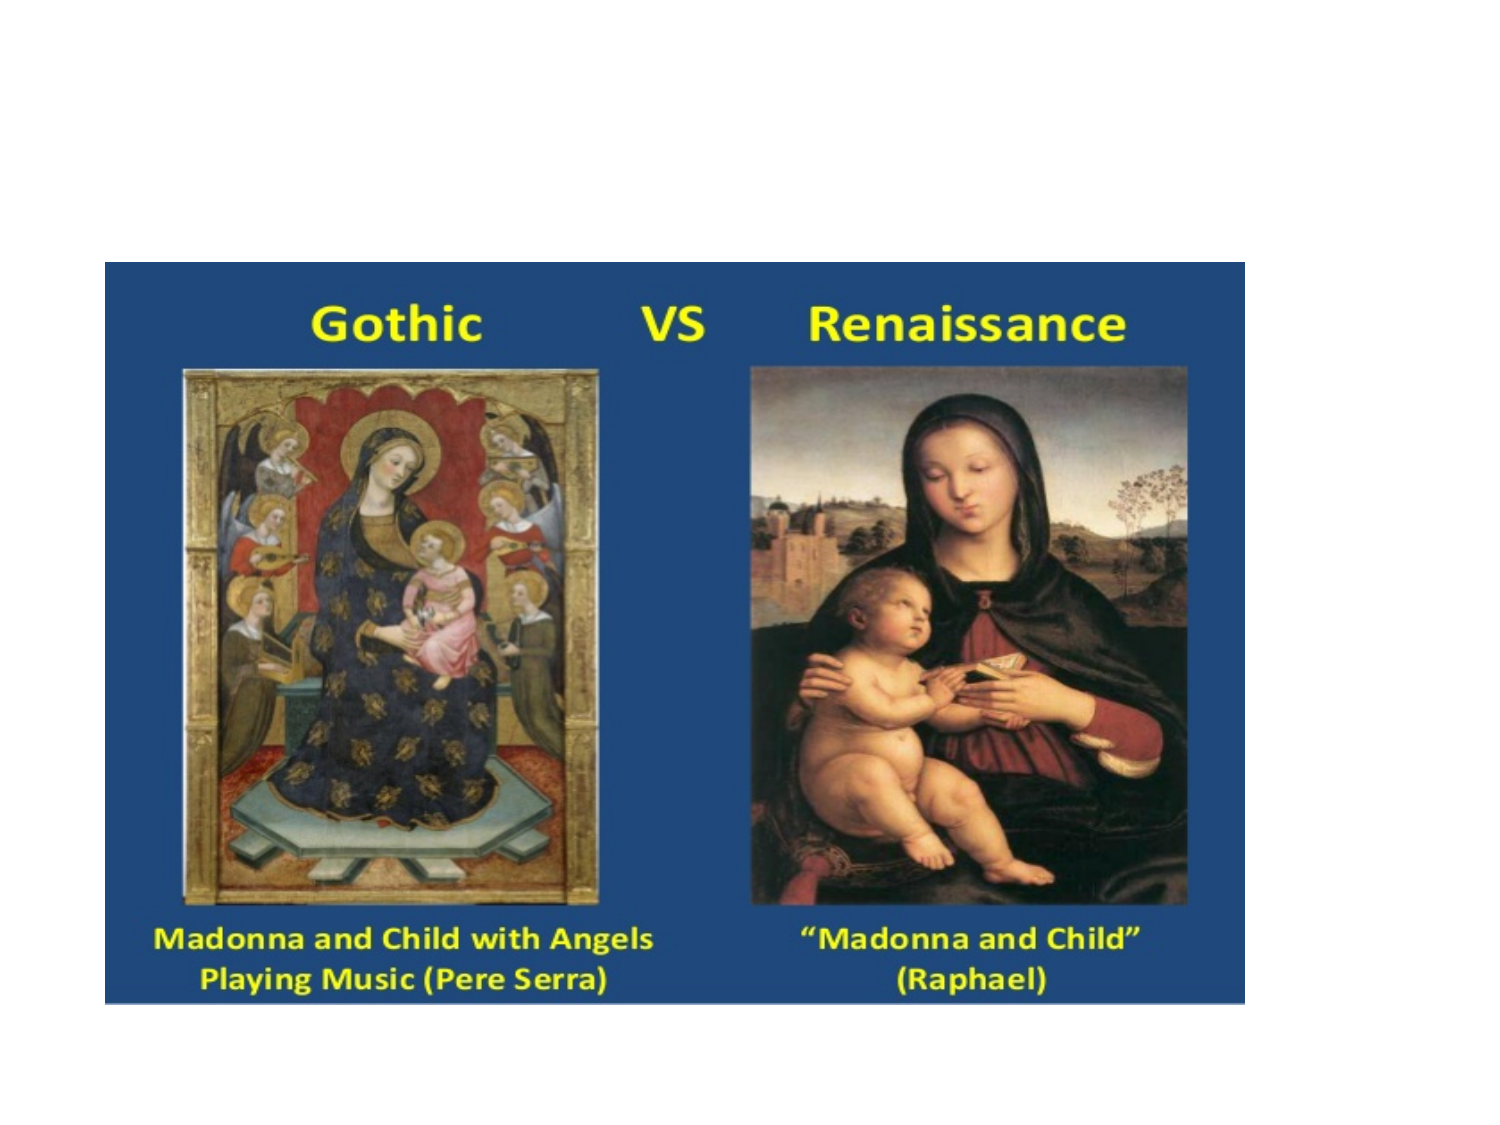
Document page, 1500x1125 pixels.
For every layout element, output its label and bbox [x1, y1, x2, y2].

picture [105, 262, 1245, 1005]
